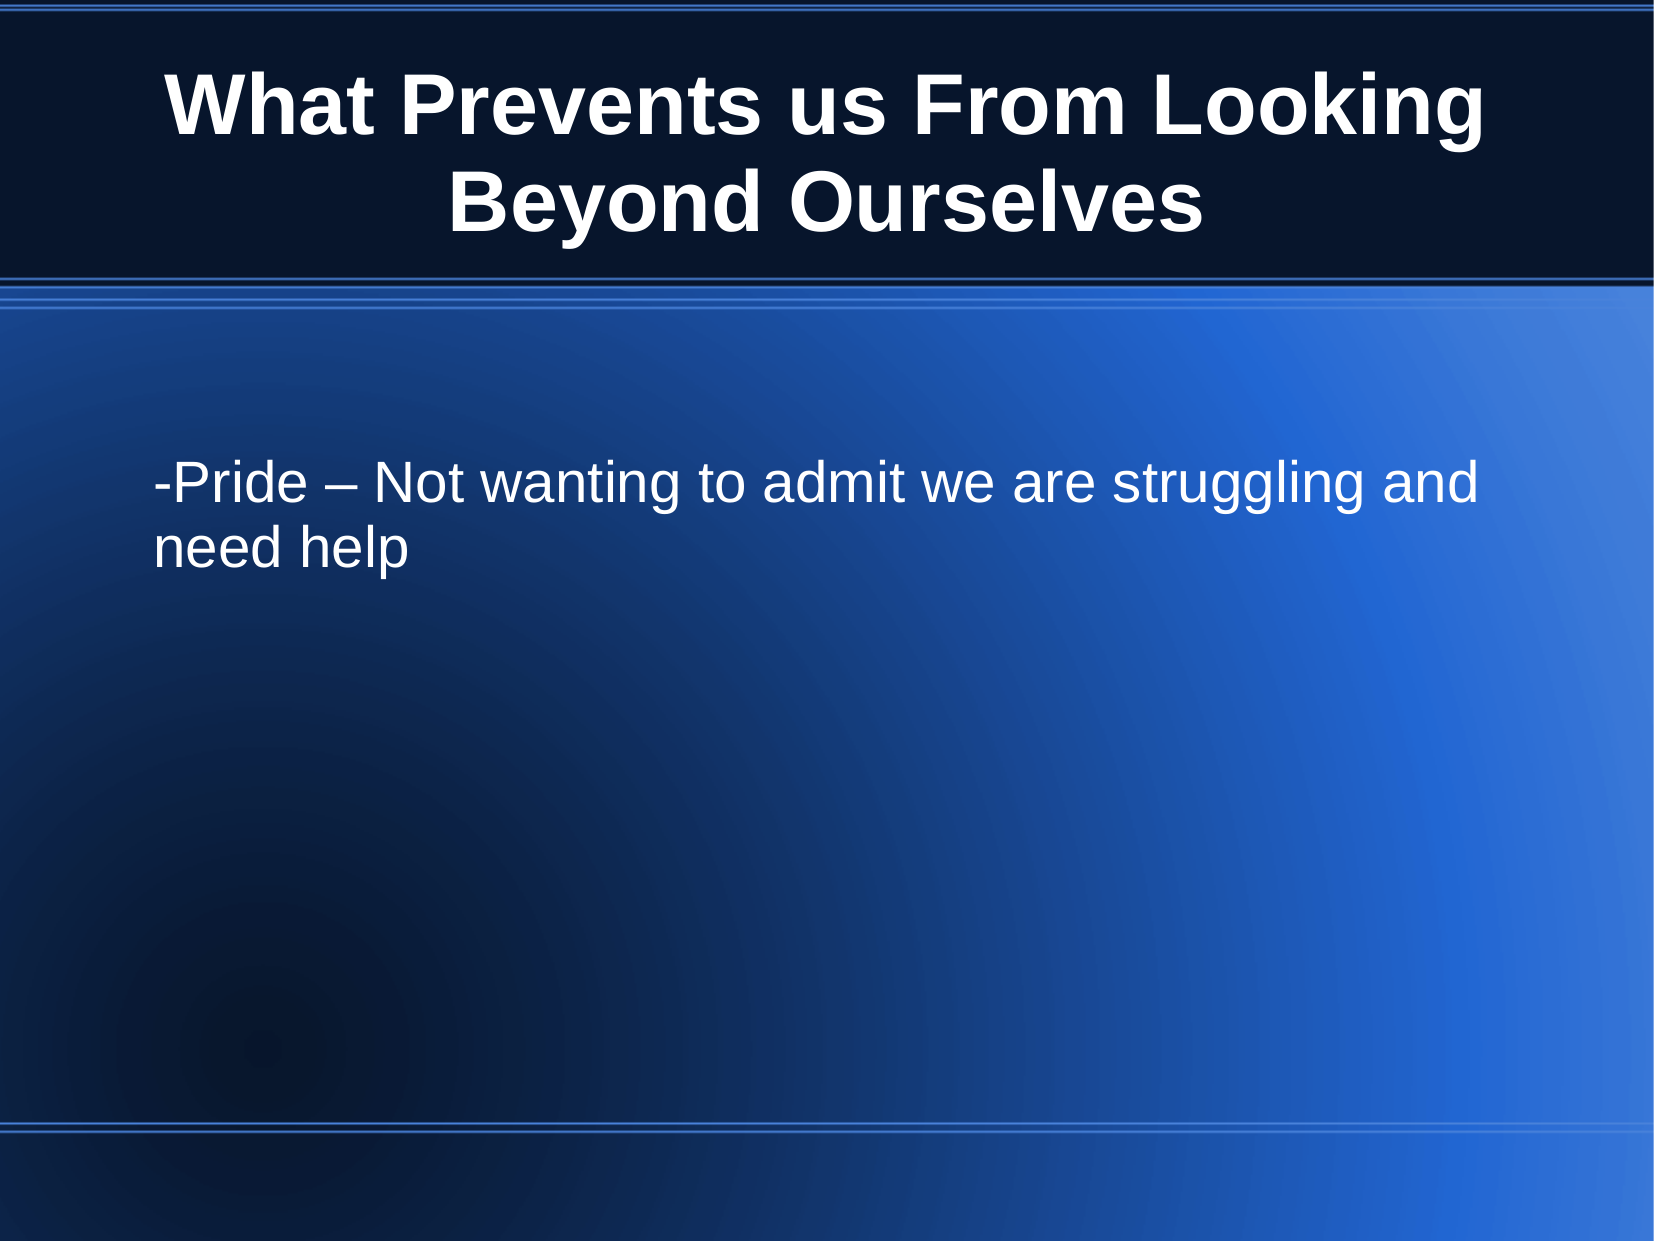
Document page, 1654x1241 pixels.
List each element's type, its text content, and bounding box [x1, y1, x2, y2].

list -Pride – Not wanting to admit we are struggling and need help [82, 355, 1571, 1058]
title What Prevents us From Looking Beyond Ourselves [82, 49, 1571, 257]
picture [0, 0, 1654, 1241]
